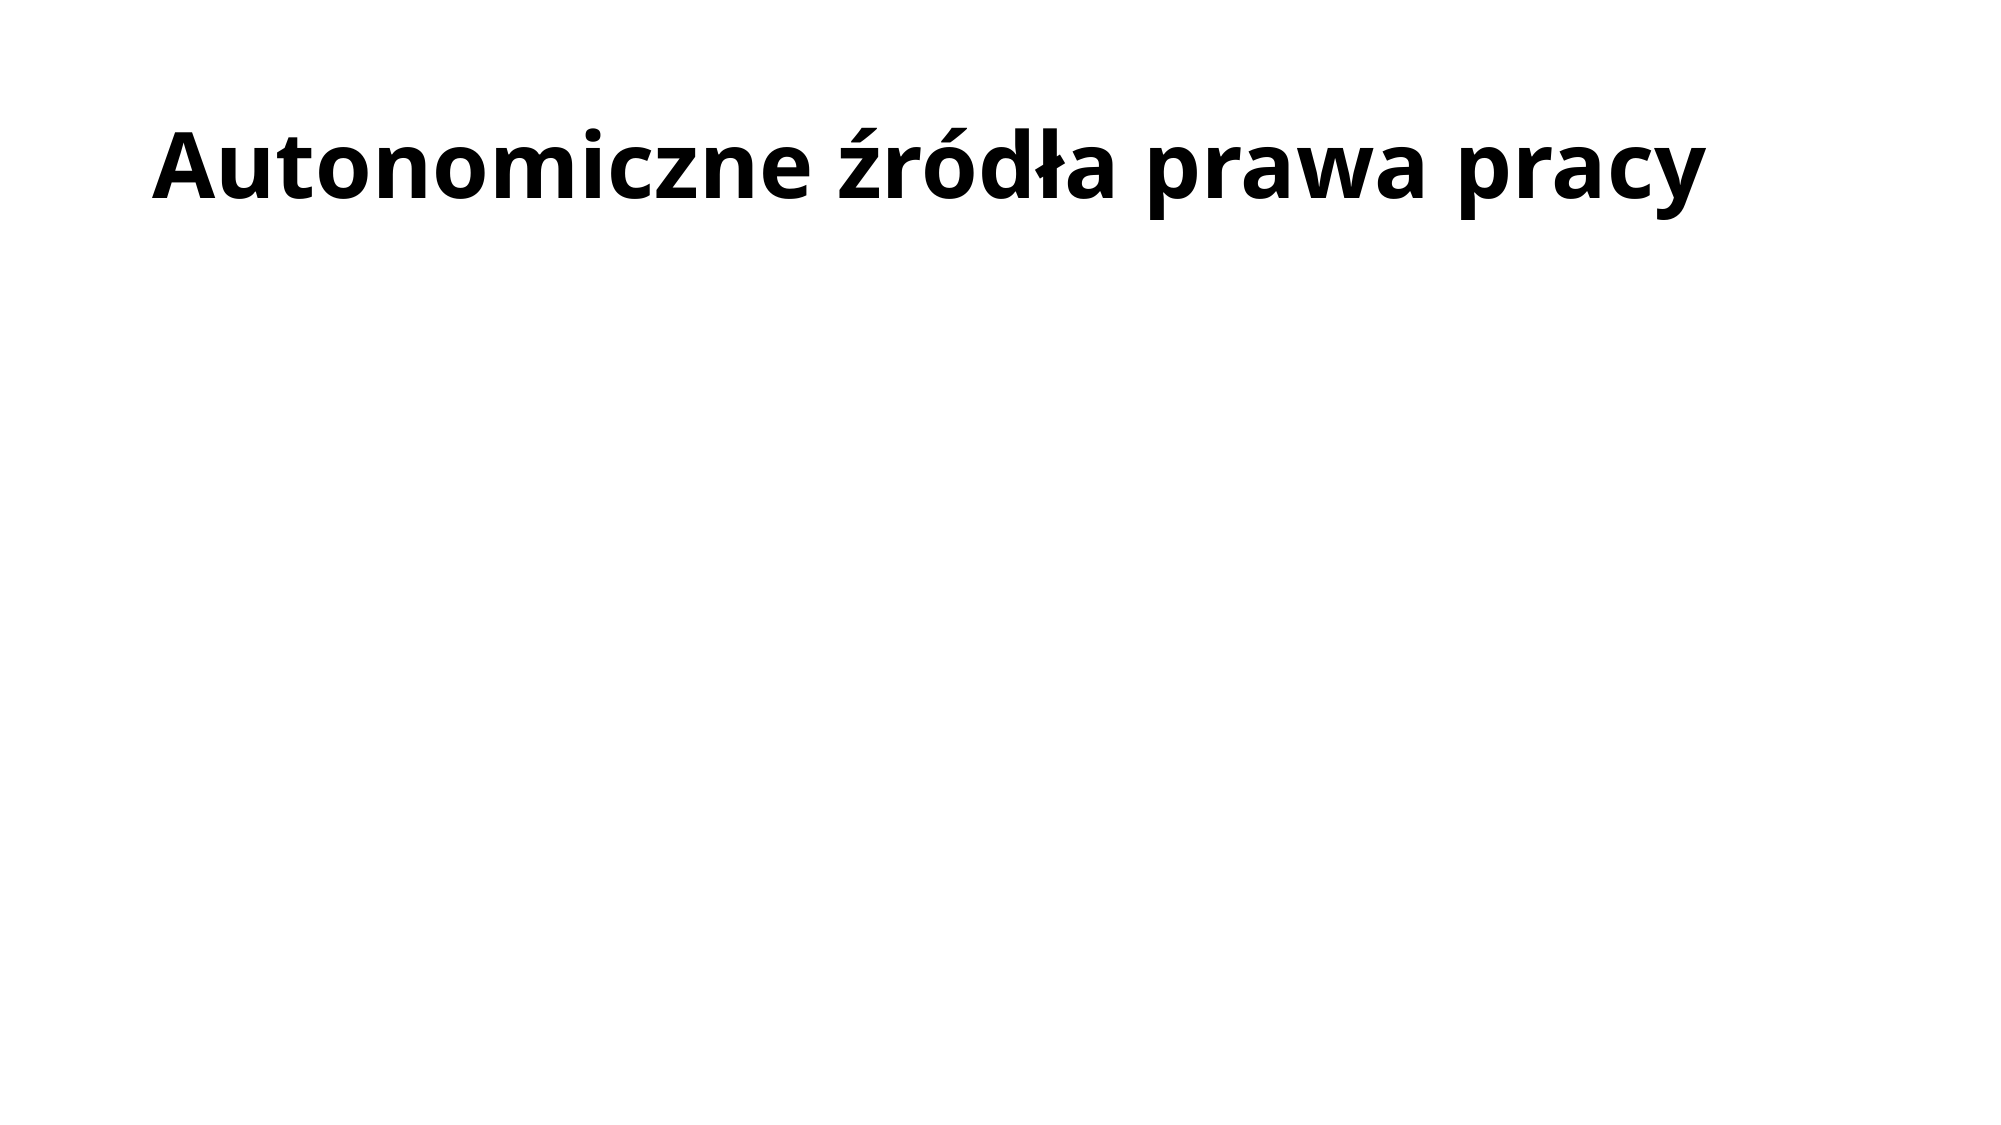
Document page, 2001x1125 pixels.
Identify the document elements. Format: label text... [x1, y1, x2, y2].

title Autonomiczne źródła prawa pracy [137, 59, 1863, 278]
